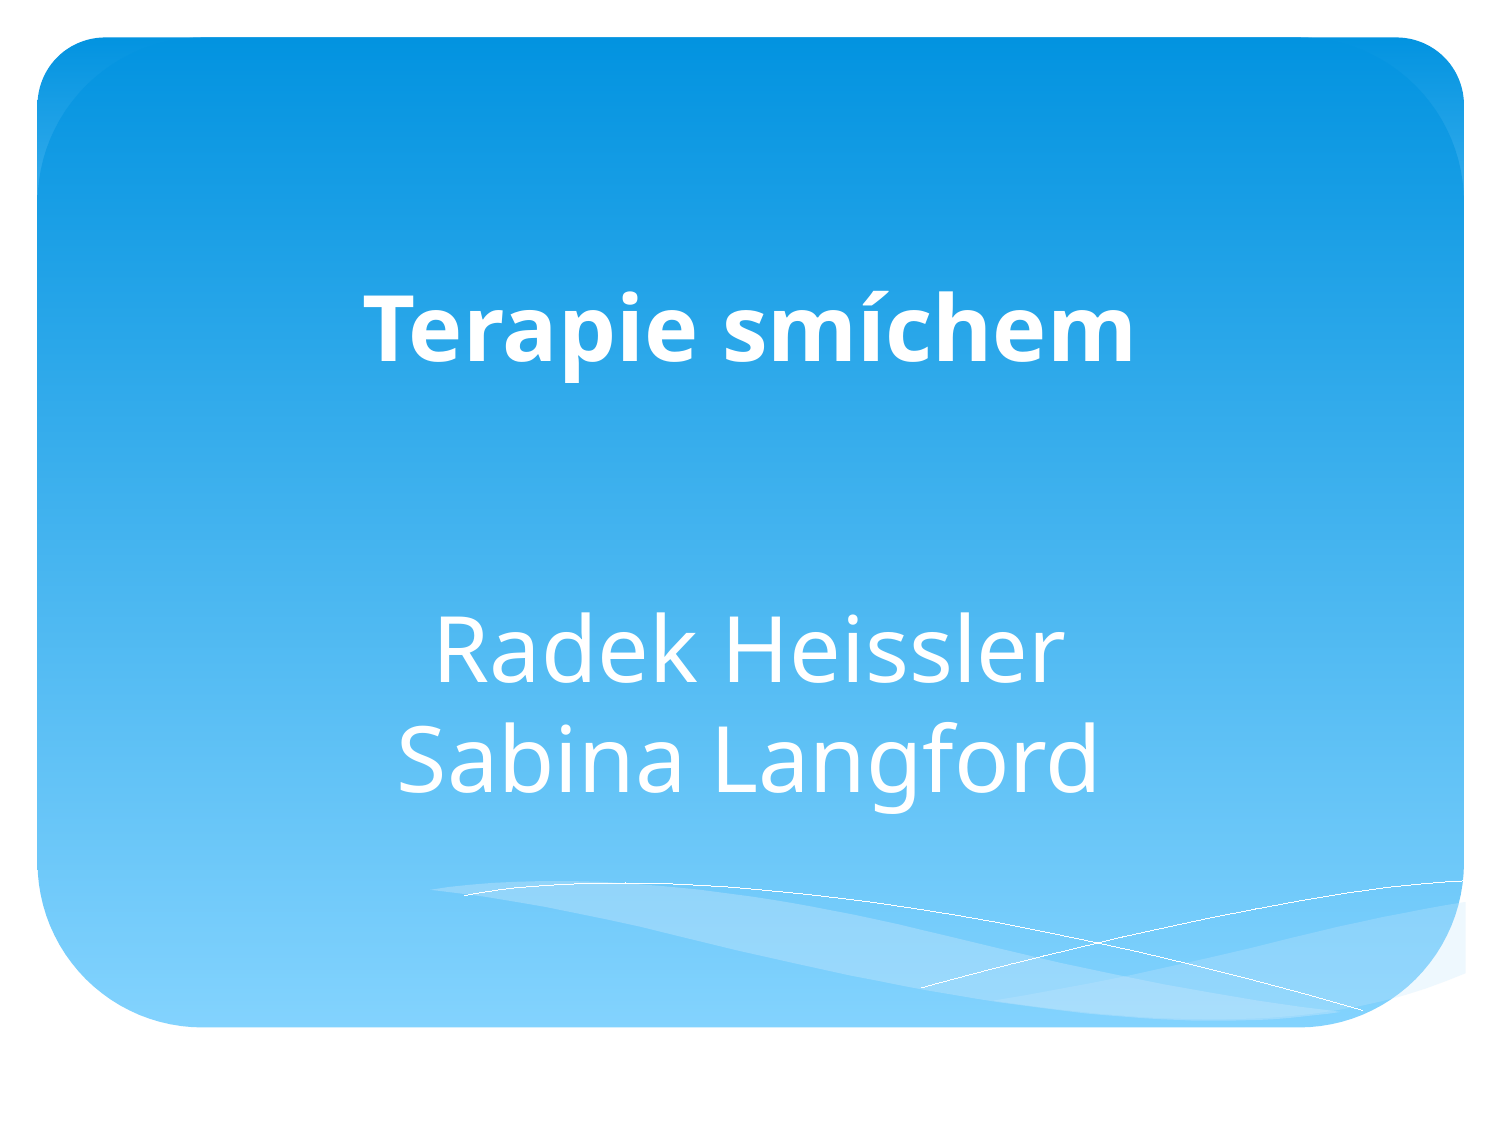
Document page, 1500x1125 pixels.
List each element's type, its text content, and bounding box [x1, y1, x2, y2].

title Terapie smíchem [112, 262, 1388, 555]
subtitle Radek Heissler Sabina Langford [225, 583, 1275, 825]
